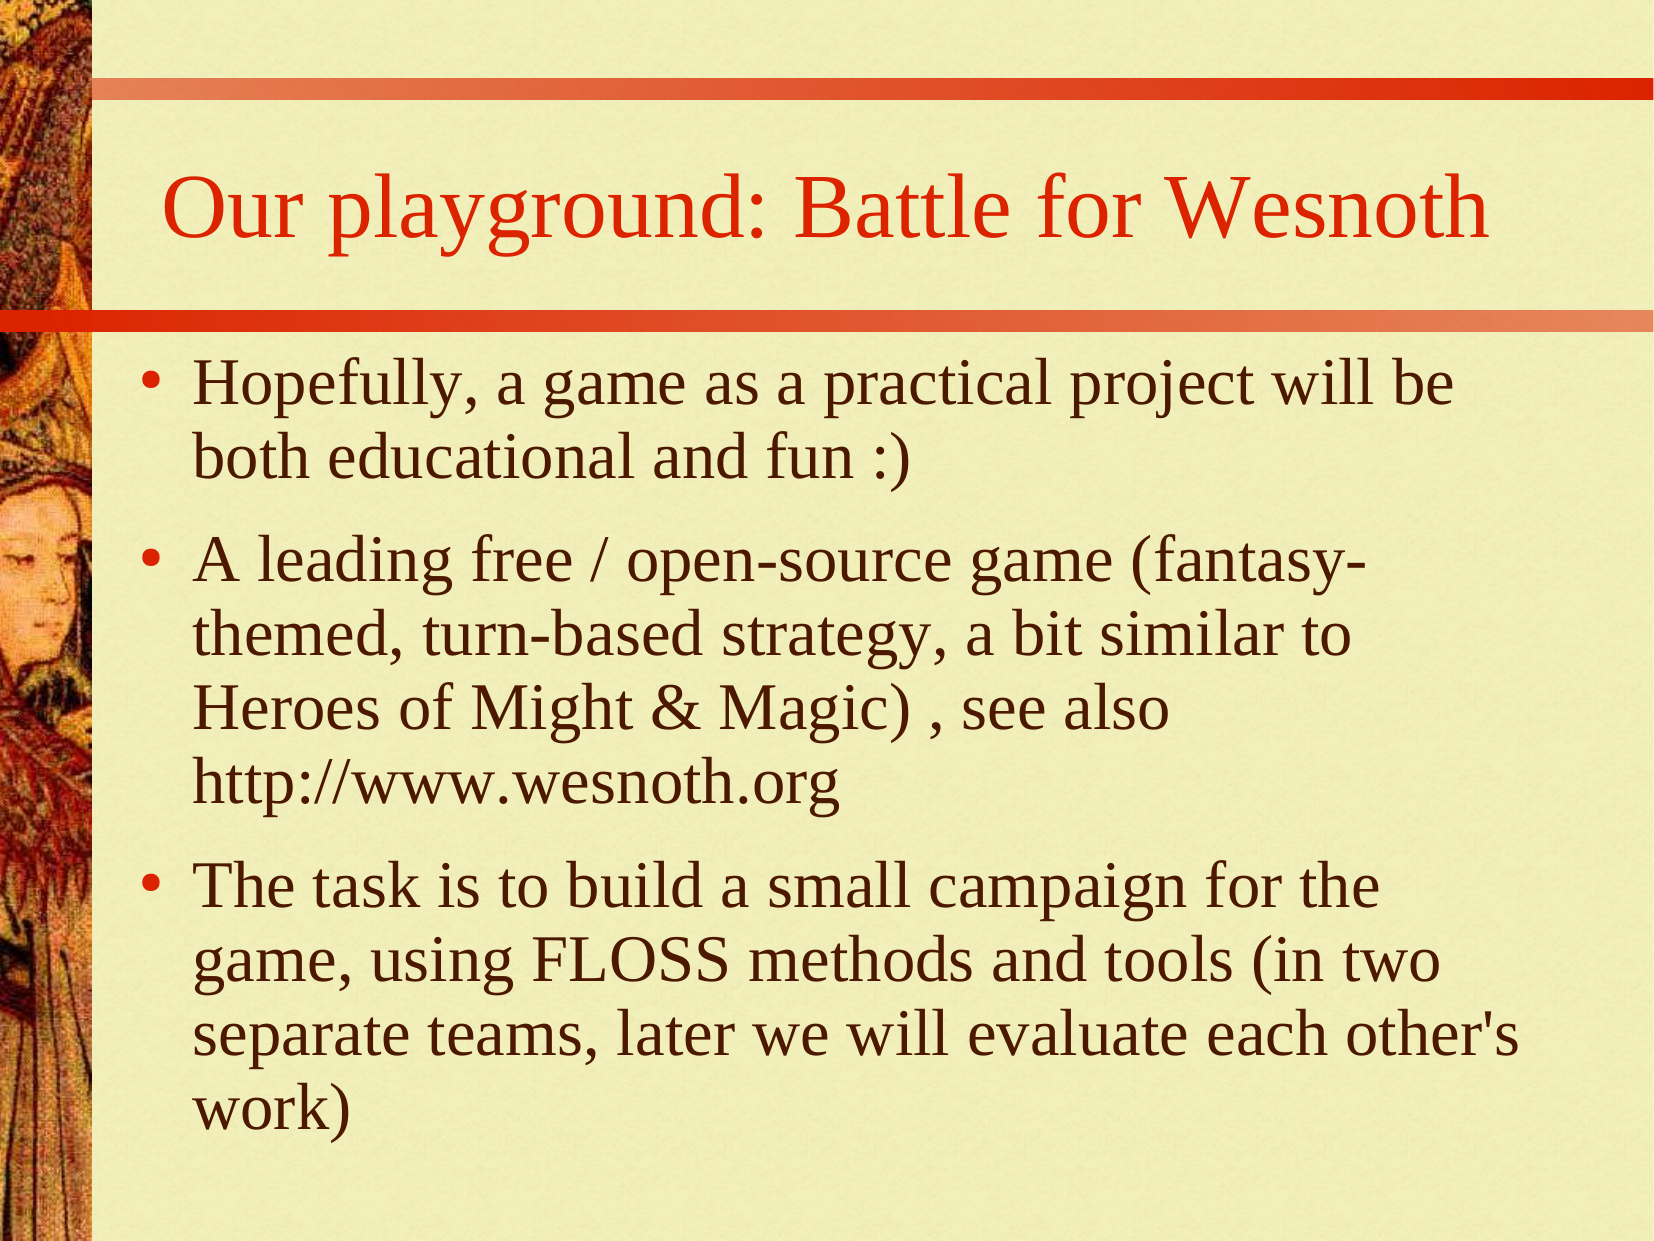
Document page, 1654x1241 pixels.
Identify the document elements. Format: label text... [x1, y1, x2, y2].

list Hopefully, a game as a practical project will be both educational and fun :) A leading free / open-source game (fantasy-themed, turn-based strategy, a bit similar to Heroes of Might & Magic) , see also http://www.wesnoth.org The task is to build a small campaign for the game, using FLOSS methods and tools (in two separate teams, later we will evaluate each other's work) [121, 344, 1534, 1144]
picture [0, 332, 1654, 1241]
picture [0, 0, 1654, 310]
title Our playground: Battle for Wesnoth [121, 102, 1534, 311]
